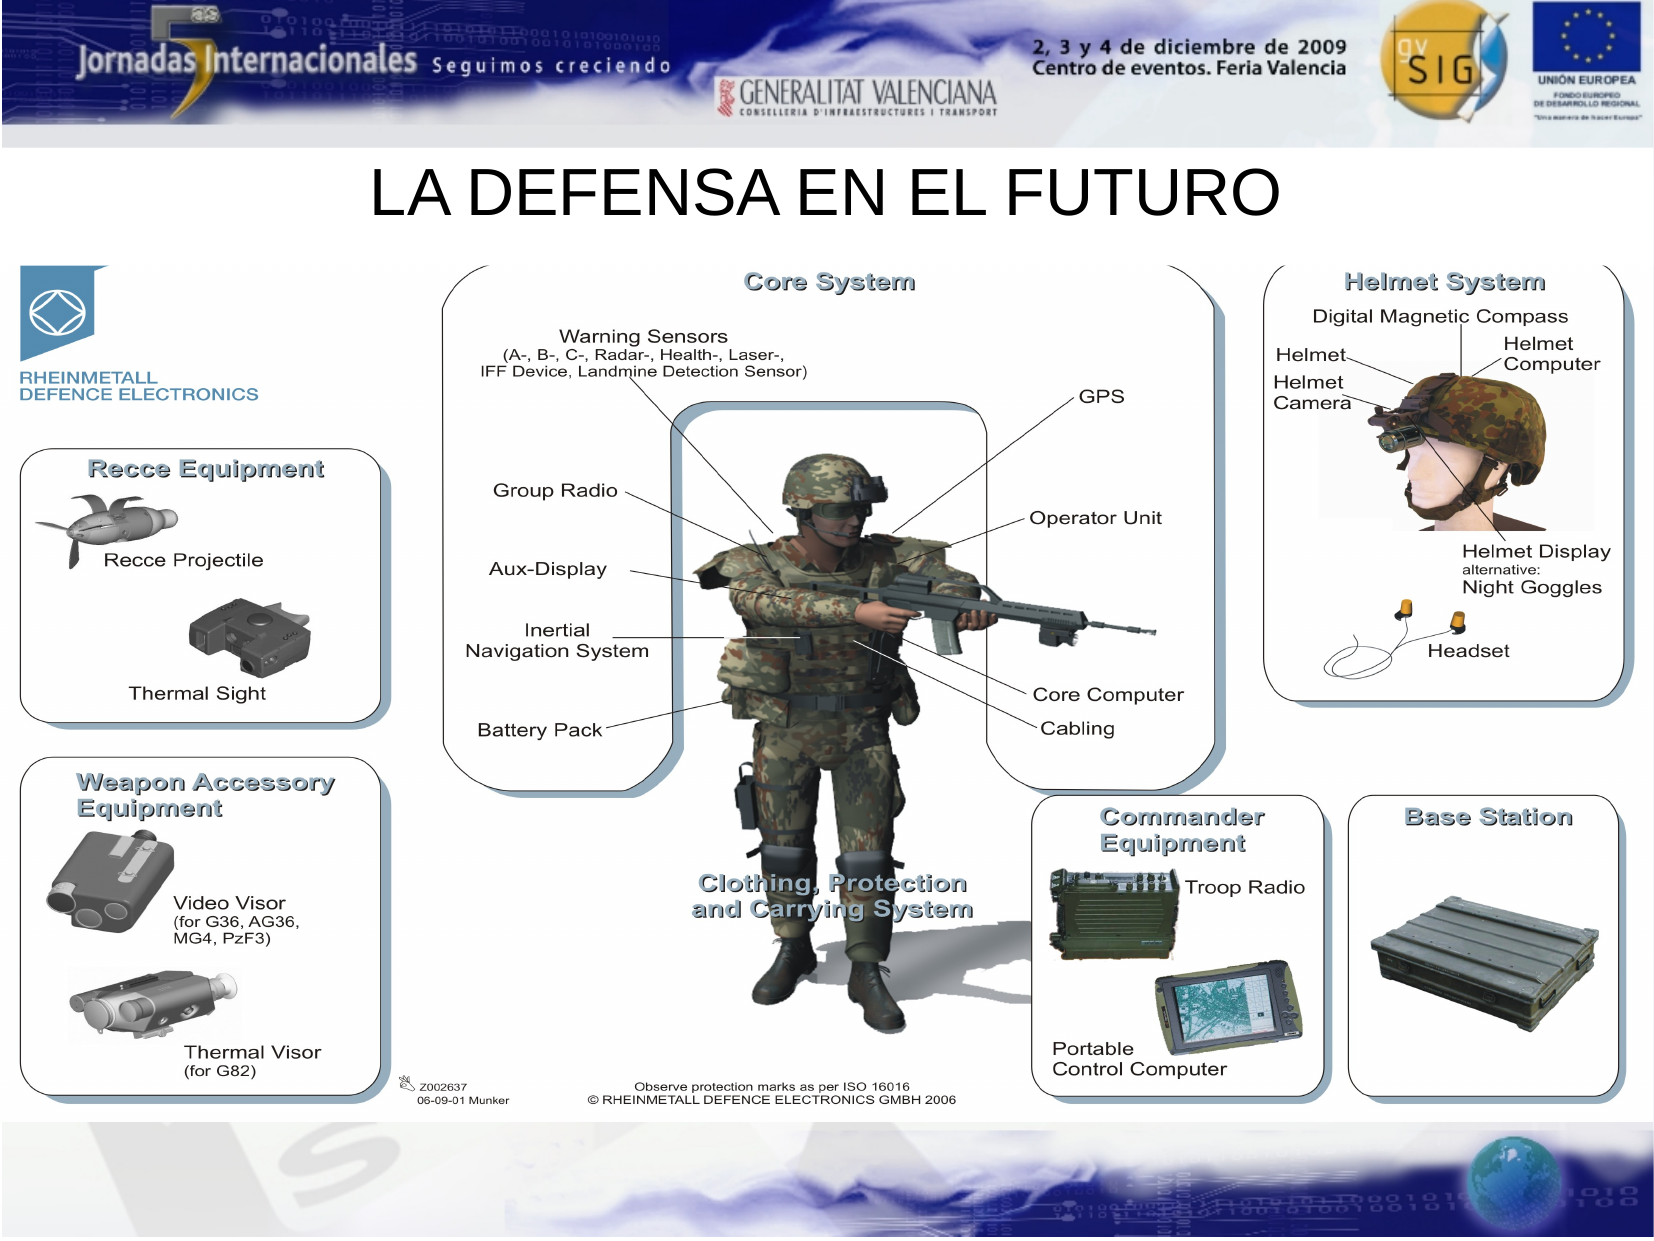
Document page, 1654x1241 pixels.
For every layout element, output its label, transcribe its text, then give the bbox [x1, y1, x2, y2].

list LA DEFENSA EN EL FUTURO [0, 147, 1654, 266]
picture [2, 0, 1654, 147]
picture [0, 266, 1654, 1237]
